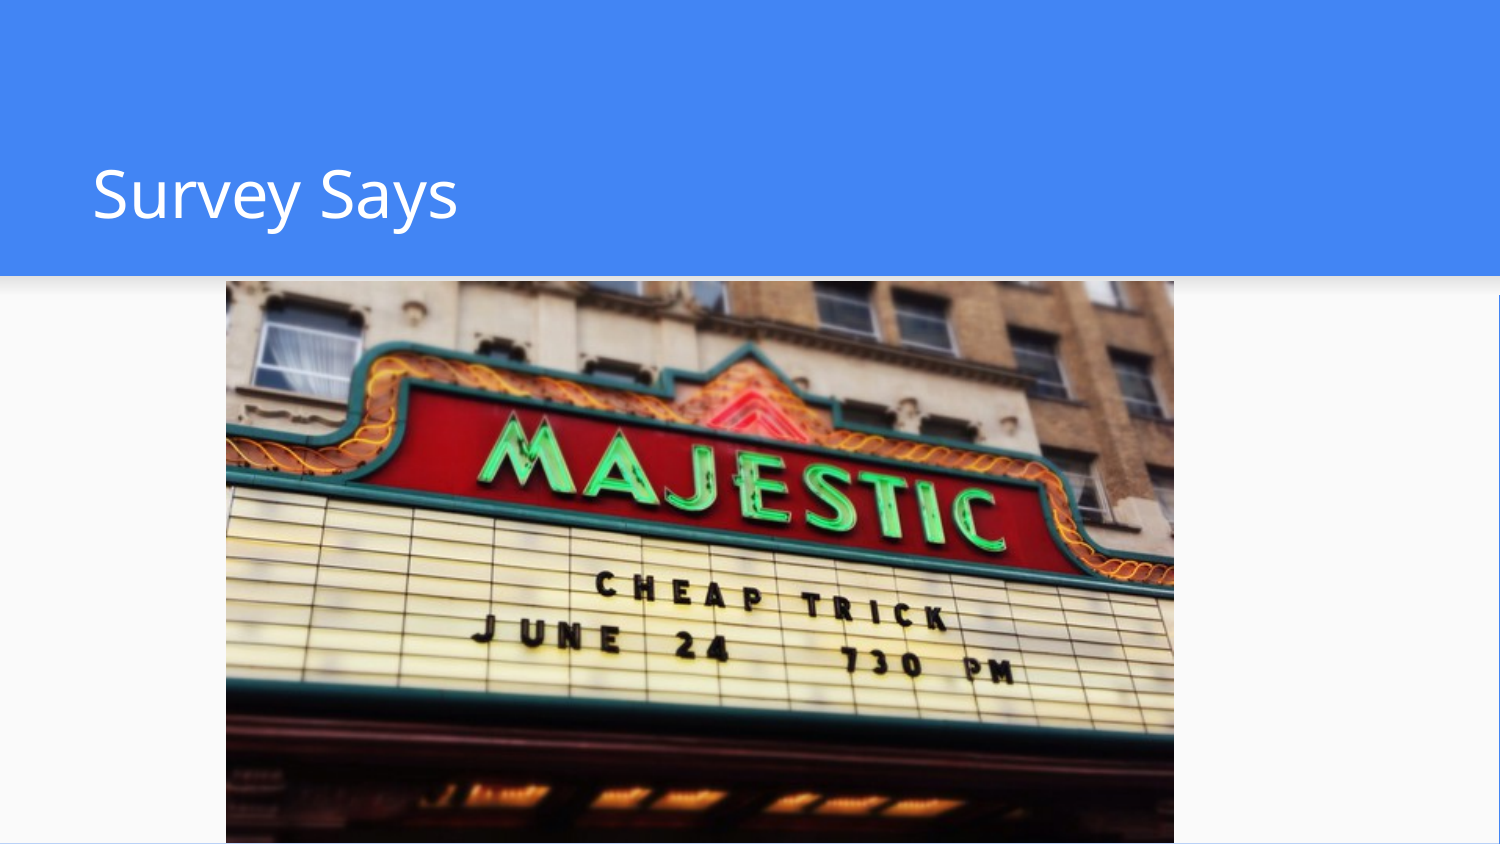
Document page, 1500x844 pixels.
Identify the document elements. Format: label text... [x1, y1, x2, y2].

title Survey Says [77, 121, 1427, 248]
picture [226, 281, 1174, 843]
